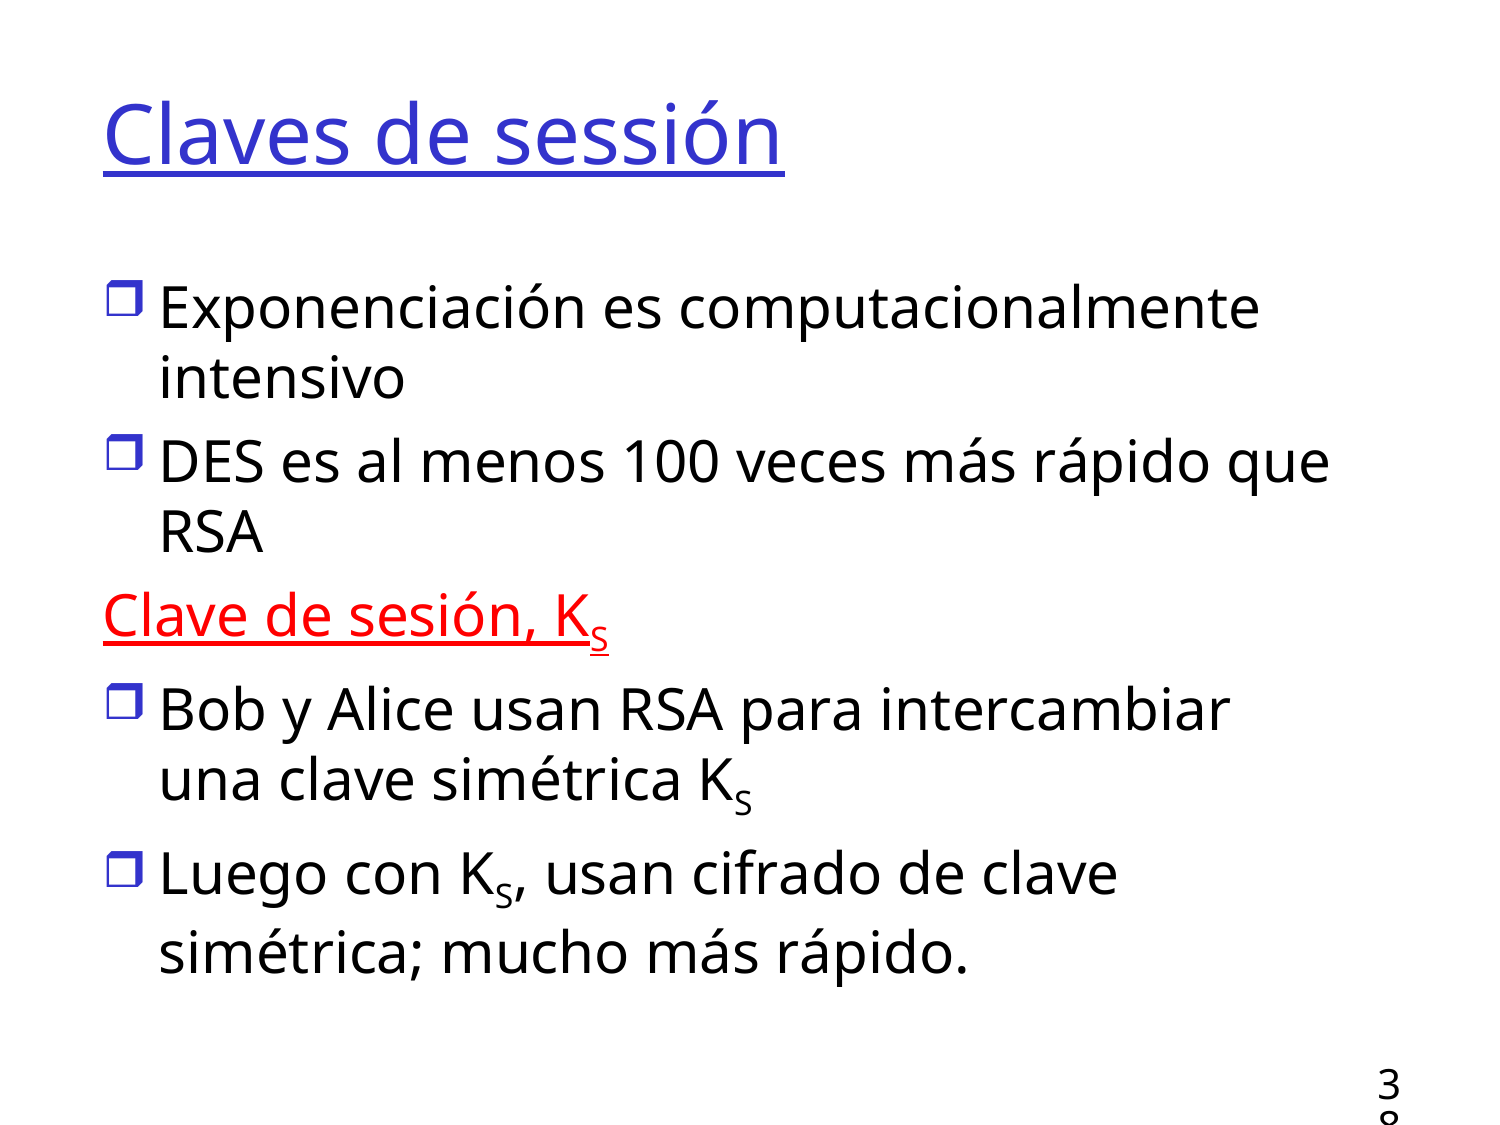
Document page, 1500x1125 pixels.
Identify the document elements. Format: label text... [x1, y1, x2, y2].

list Exponenciación es computacionalmente intensivo DES es al menos 100 veces más rápido que RSA Clave de sesión, KS Bob y Alice usan RSA para intercambiar una clave simétrica KS Luego con KS, usan cifrado de clave simétrica; mucho más rápido. [87, 262, 1363, 1026]
title Claves de sessión [87, 37, 1363, 225]
